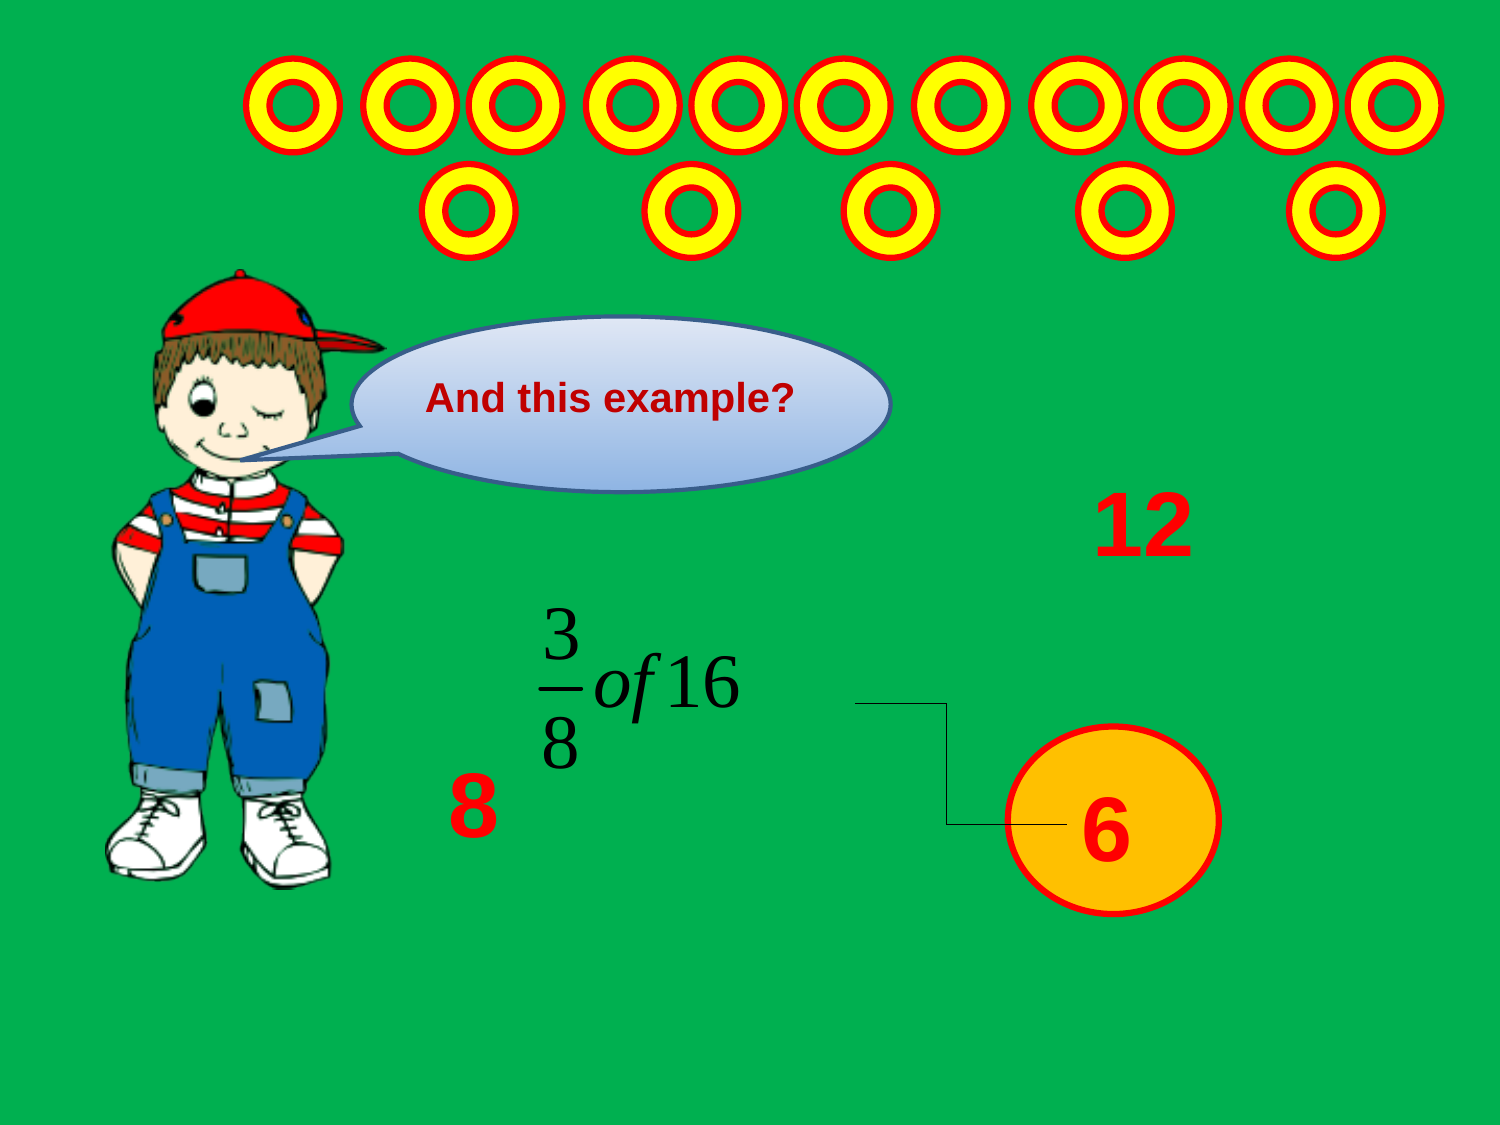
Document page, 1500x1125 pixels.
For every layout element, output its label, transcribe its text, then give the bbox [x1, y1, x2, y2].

text_box [644, 164, 739, 258]
text_box [246, 58, 340, 153]
text_box [1136, 58, 1231, 153]
text_box [1289, 164, 1383, 258]
text_box [585, 58, 680, 153]
text_box And this example? [410, 363, 1172, 429]
text_box [363, 58, 458, 153]
picture [105, 269, 387, 890]
text_box [1347, 58, 1442, 153]
chart [527, 585, 753, 786]
text_box [1078, 164, 1172, 258]
text_box [240, 316, 880, 493]
text_box [1031, 58, 1126, 153]
text_box [1007, 825, 1187, 915]
text_box [421, 164, 516, 258]
text_box [914, 58, 1008, 153]
text_box [1242, 58, 1336, 153]
text_box [1007, 726, 1196, 824]
text_box [691, 58, 786, 153]
text_box [796, 58, 891, 153]
text_box [468, 58, 563, 153]
text_box 6 [1066, 761, 1348, 888]
text_box [843, 164, 938, 258]
text_box 8 [433, 738, 715, 864]
text_box 12 [1078, 456, 1360, 583]
